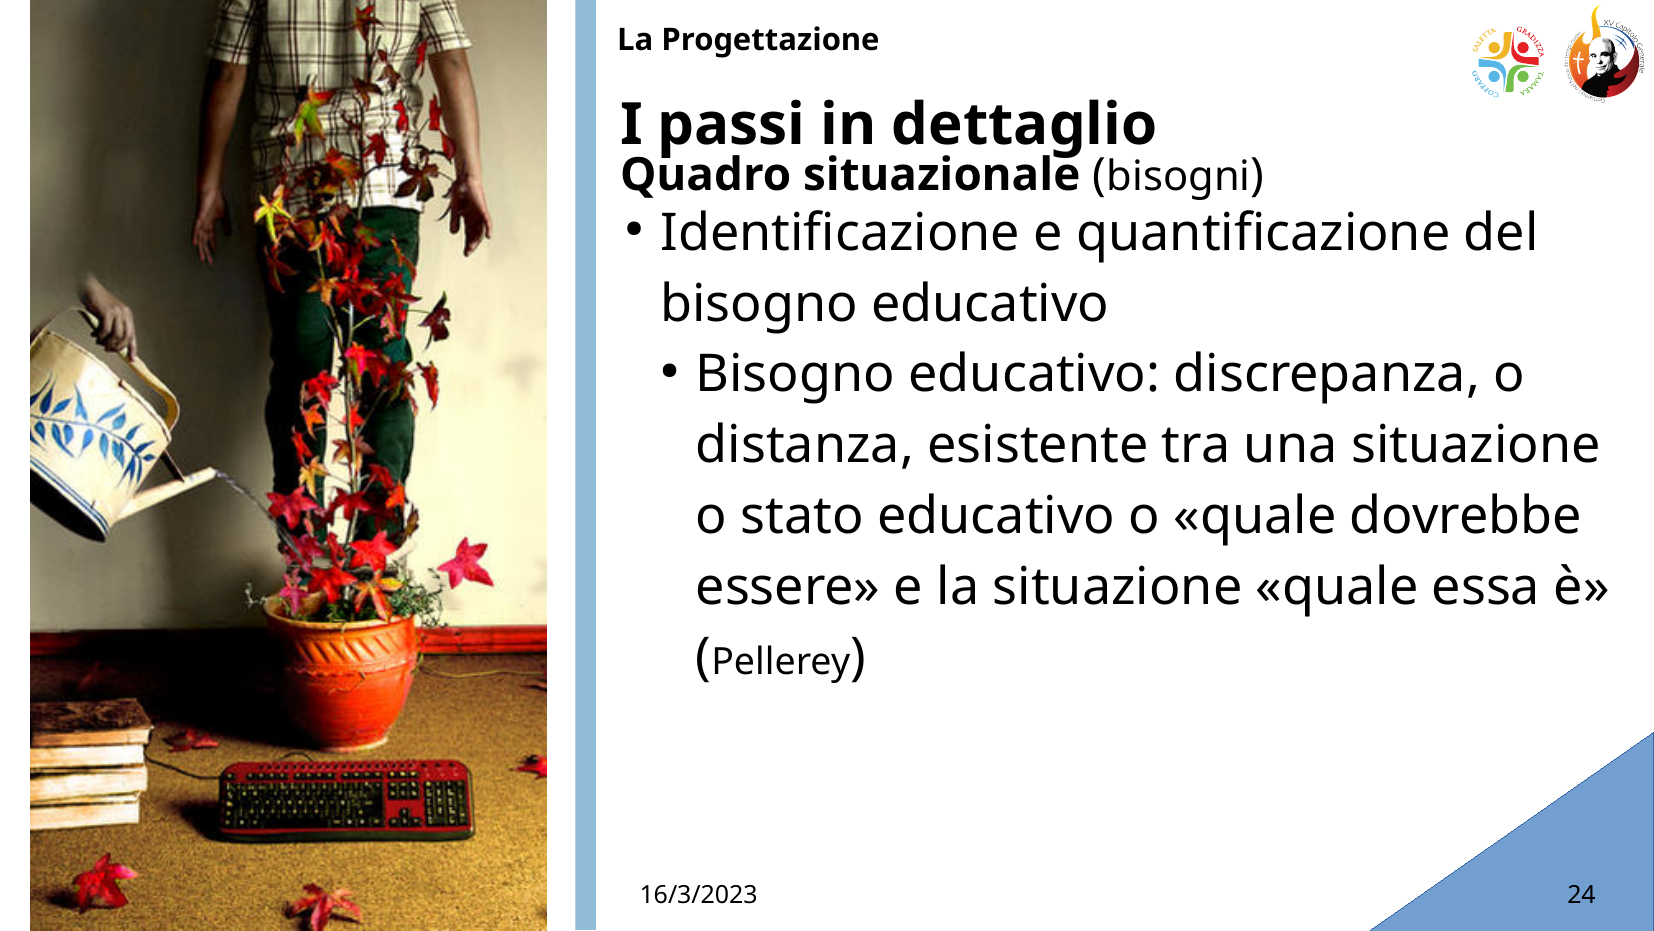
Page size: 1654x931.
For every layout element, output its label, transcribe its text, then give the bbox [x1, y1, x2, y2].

picture [1563, 4, 1646, 103]
subtitle Identificazione e quantificazione del bisogno educativo Bisogno educativo: discrepanza, o distanza, esistente tra una situazione o stato educativo o «quale dovrebbe essere» e la situazione «quale essa è» (Pellerey) [624, 194, 1630, 891]
title I passi in dettaglio [620, 82, 1617, 154]
title Quadro situazionale (bisogni) [620, 154, 1617, 189]
picture [30, 0, 547, 931]
text_box La Progettazione [602, 9, 1335, 63]
